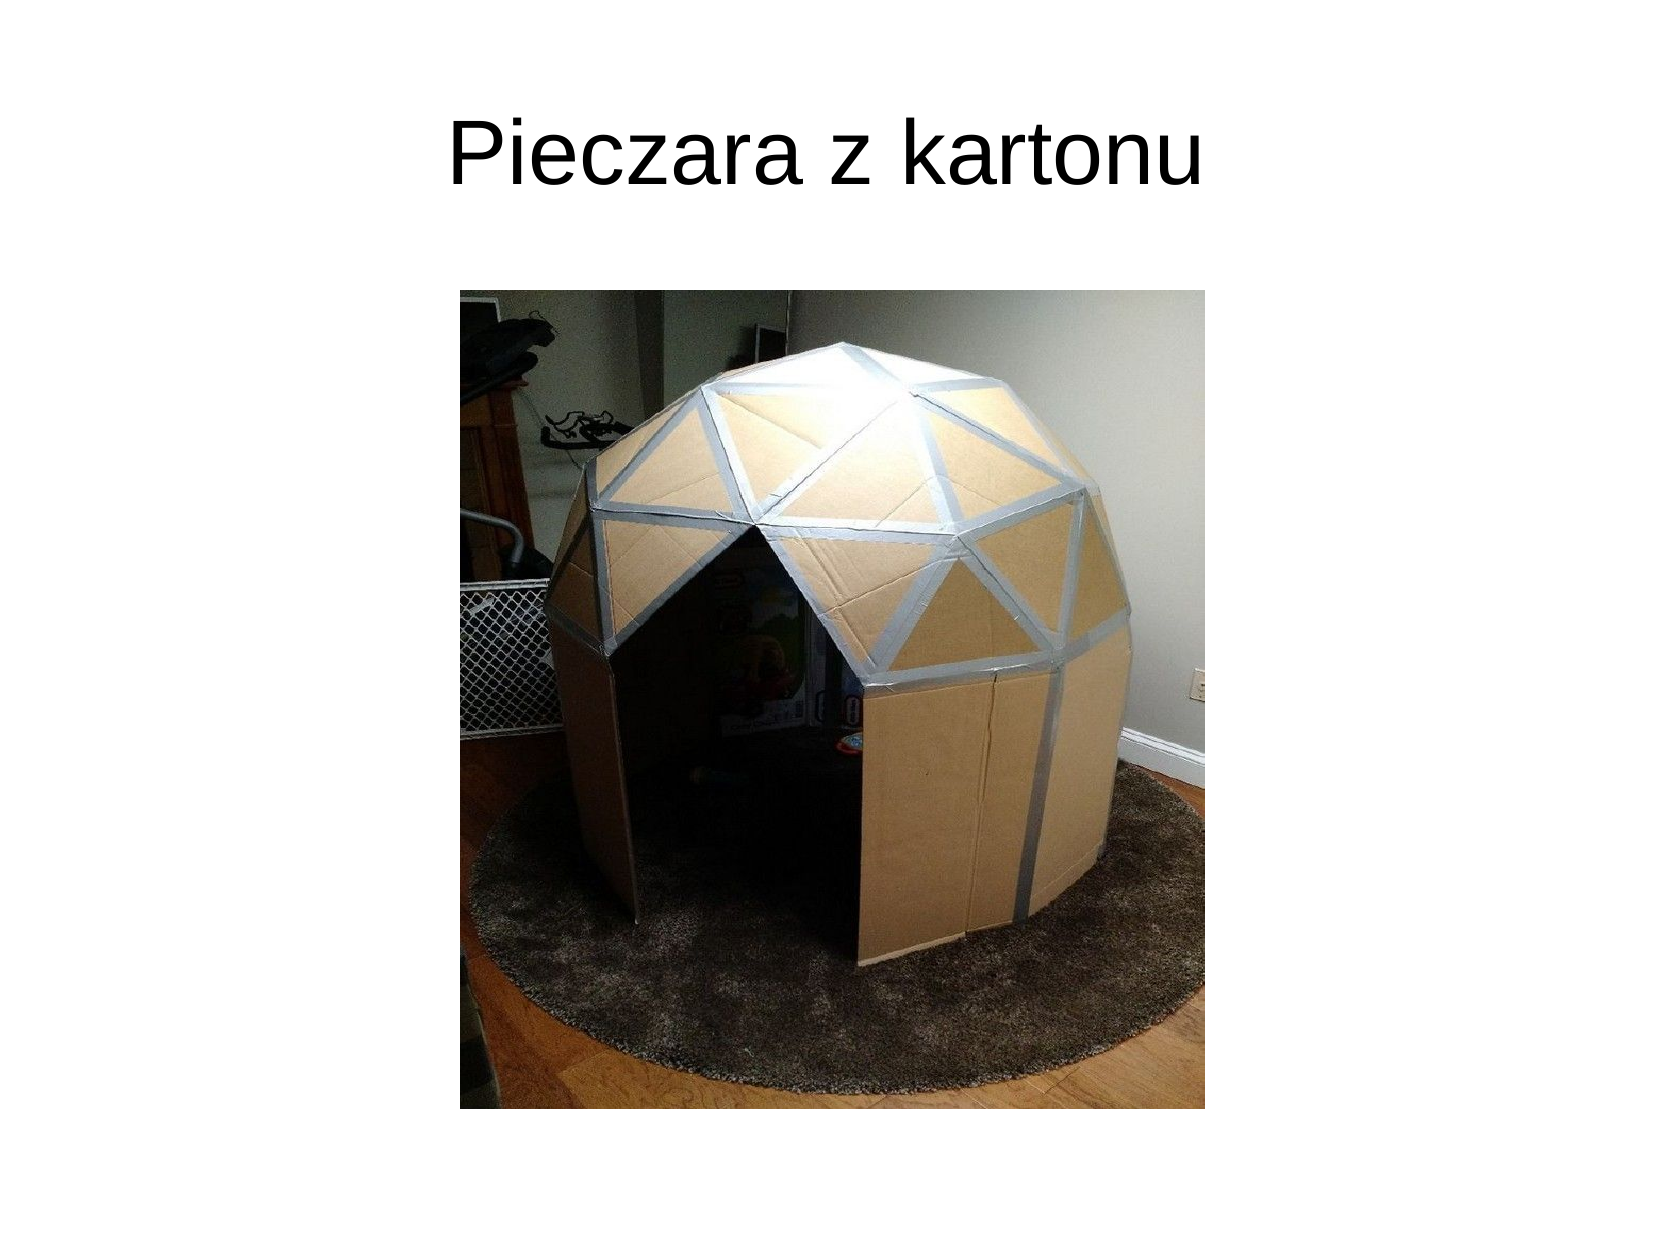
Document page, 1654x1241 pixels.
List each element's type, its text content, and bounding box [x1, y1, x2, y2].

picture [460, 290, 1205, 1109]
title Pieczara z kartonu [82, 49, 1571, 257]
